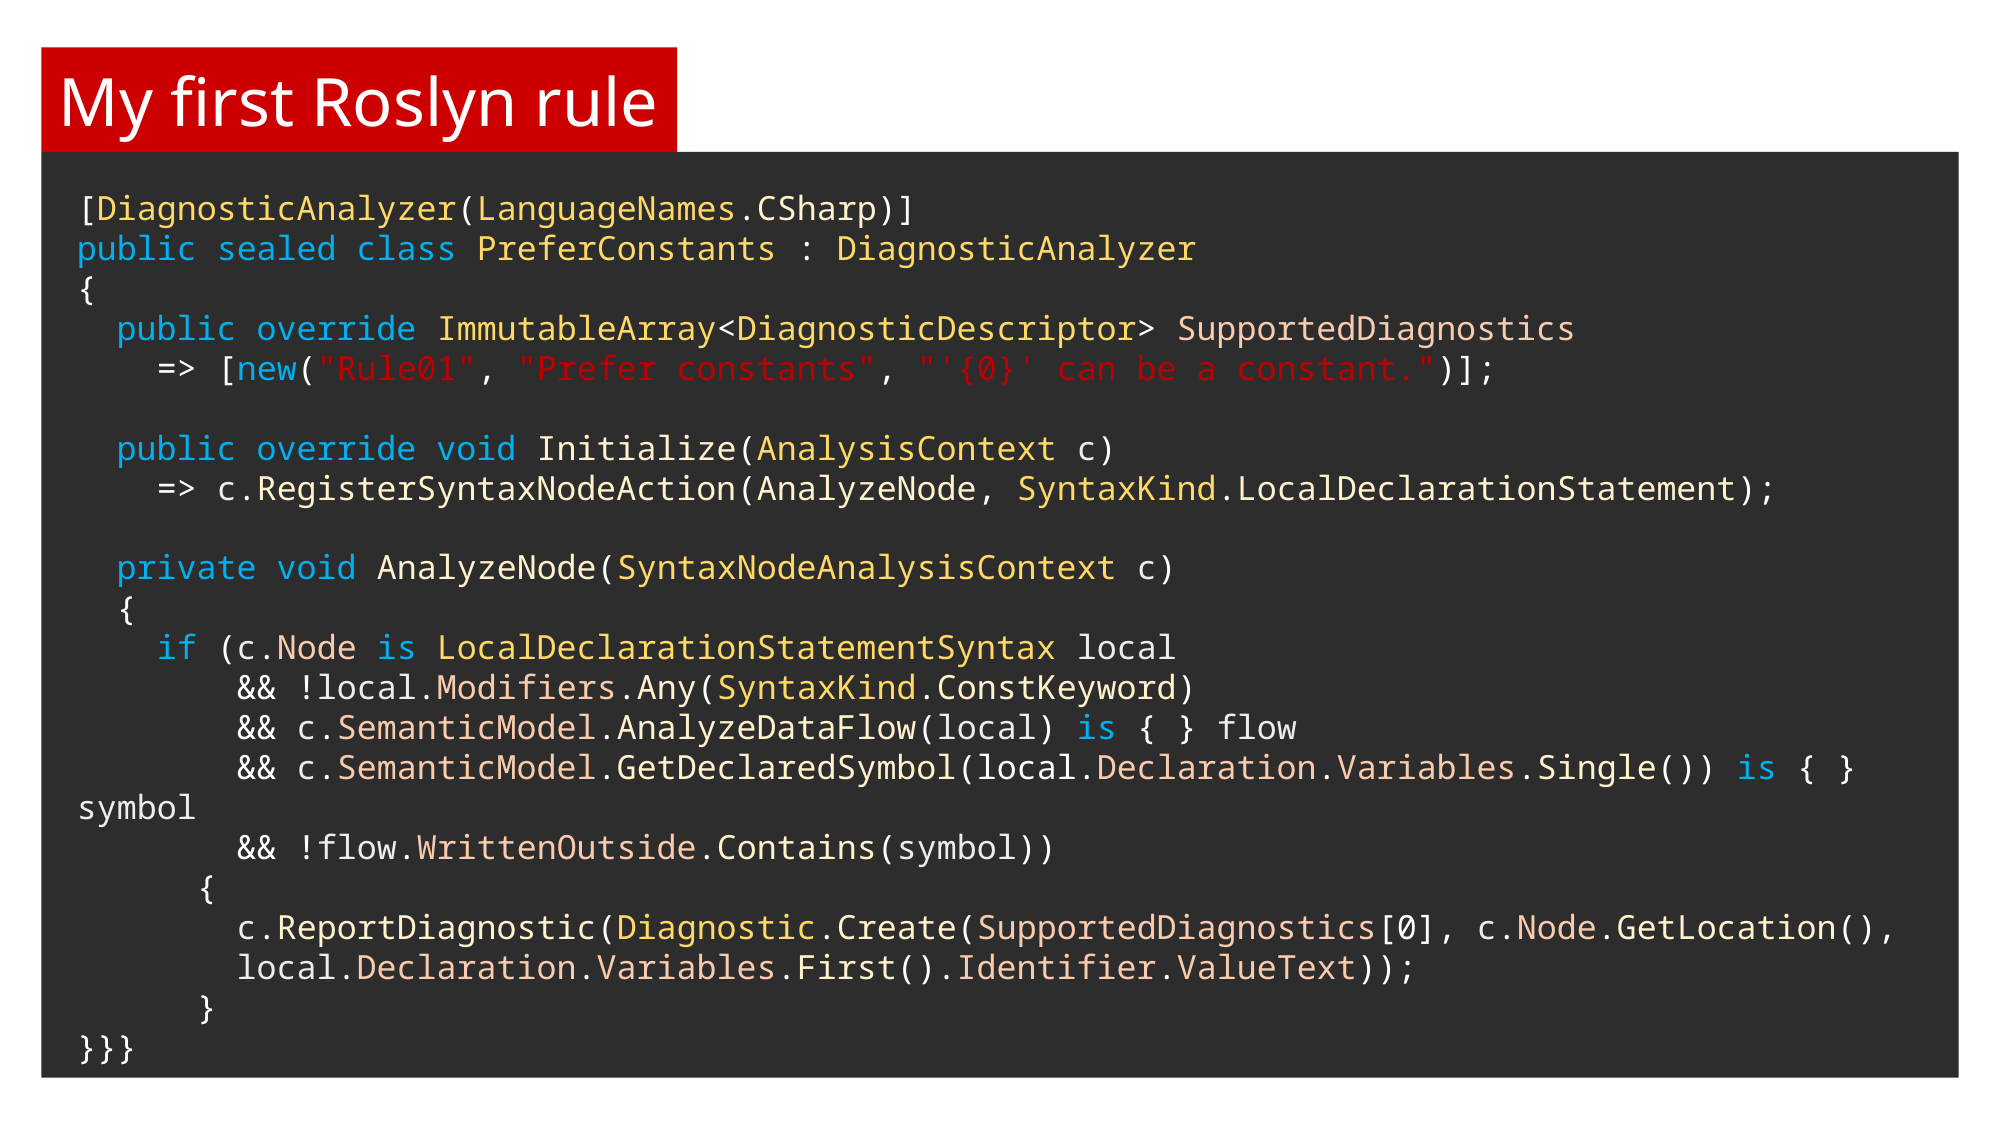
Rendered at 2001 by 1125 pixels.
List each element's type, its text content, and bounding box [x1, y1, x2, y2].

text_box My first Roslyn rule [41, 47, 655, 153]
text_box [DiagnosticAnalyzer(LanguageNames.CSharp)] public sealed class PreferConstants : DiagnosticAnalyzer { public override ImmutableArray<DiagnosticDescriptor> SupportedDiagnostics => [new("Rule01", "Prefer constants", "'{0}' can be a constant.")]; public override void Initialize(AnalysisContext c) => c.RegisterSyntaxNodeAction(AnalyzeNode, SyntaxKind.LocalDeclarationStatement); private void AnalyzeNode(SyntaxNodeAnalysisContext c) { if (c.Node is LocalDeclarationStatementSyntax local && !local.Modifiers.Any(SyntaxKind.ConstKeyword) && c.SemanticModel.AnalyzeDataFlow(local) is { } flow && c.SemanticModel.GetDeclaredSymbol(local.Declaration.Variables.Single()) is { } symbol && !flow.WrittenOutside.Contains(symbol)) { c.ReportDiagnostic(Diagnostic.Create(SupportedDiagnostics[0], c.Node.GetLocation(), local.Declaration.Variables.First().Identifier.ValueText)); } }}} [41, 152, 1935, 1042]
text_box [41, 152, 1959, 1078]
